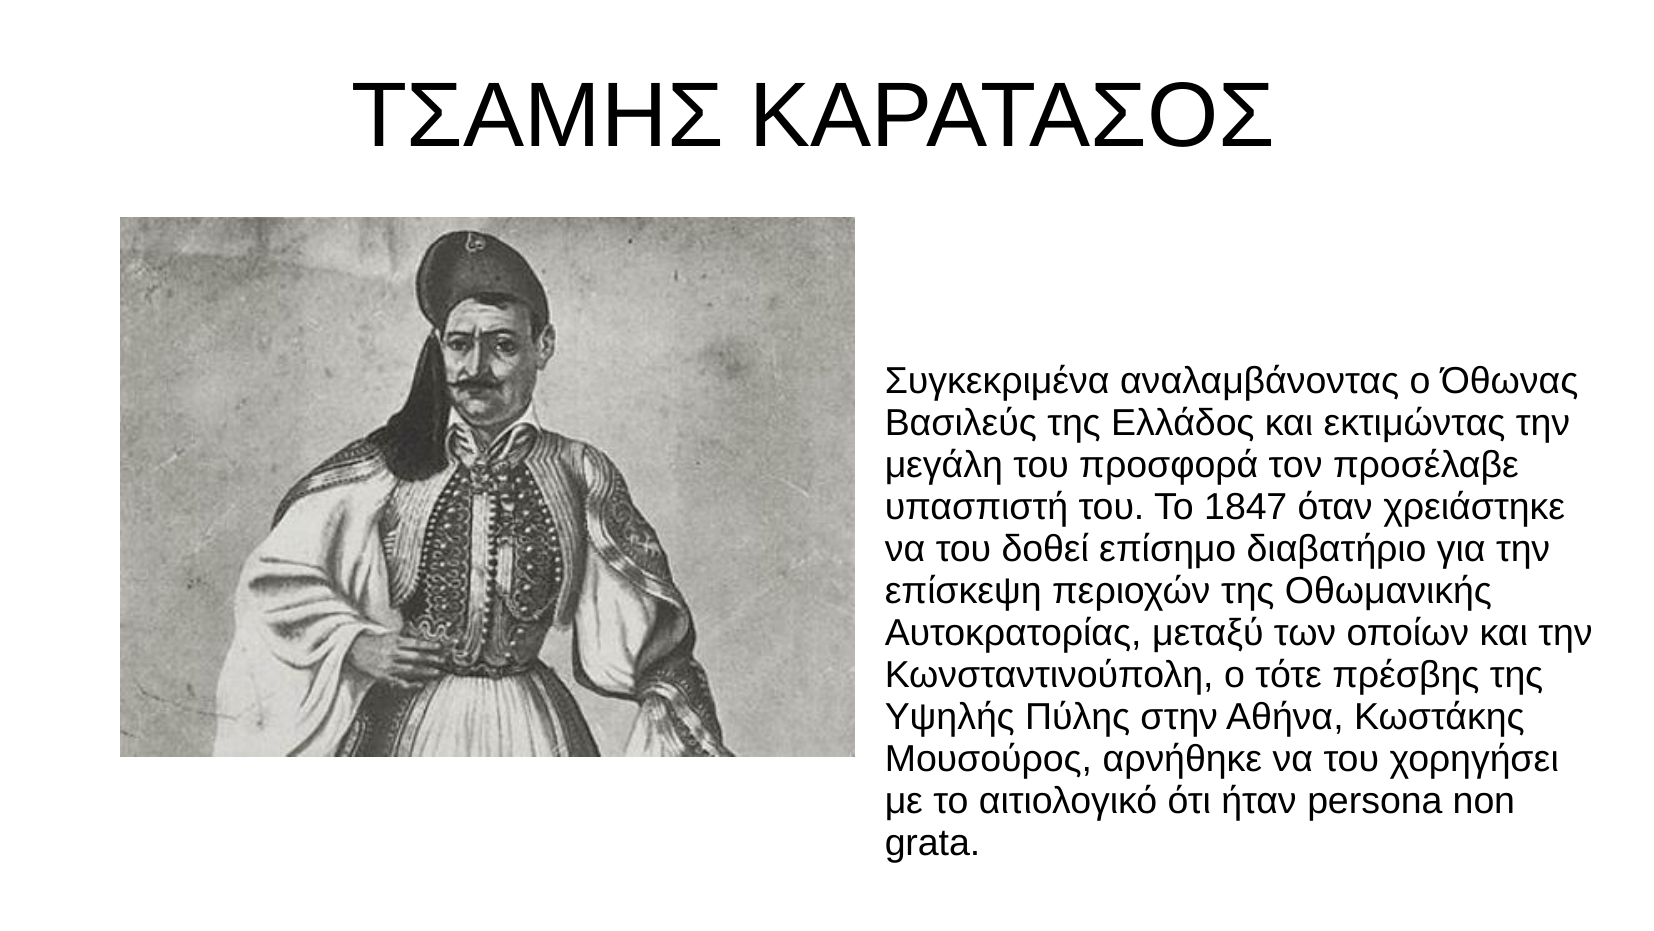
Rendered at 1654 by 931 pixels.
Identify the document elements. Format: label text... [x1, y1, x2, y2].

picture [120, 217, 855, 758]
text_box Συγκεκριμένα αναλαμβάνοντας ο Όθωνας Βασιλεύς της Ελλάδος και εκτιμώντας την μεγάλη του προσφορά τον προσέλαβε υπασπιστή του. Το 1847 όταν χρειάστηκε να του δοθεί επίσημο διαβατήριο για την επίσκεψη περιοχών της Οθωμανικής Αυτοκρατορίας, μεταξύ των οποίων και την Κωνσταντινούπολη, ο τότε πρέσβης της Υψηλής Πύλης στην Αθήνα, Κωστάκης Μουσούρος, αρνήθηκε να του χορηγήσει με το αιτιολογικό ότι ήταν persona non grata. [870, 351, 1621, 871]
title ΤΣΑΜΗΣ ΚΑΡΑΤΑΣΟΣ [82, 37, 1571, 193]
